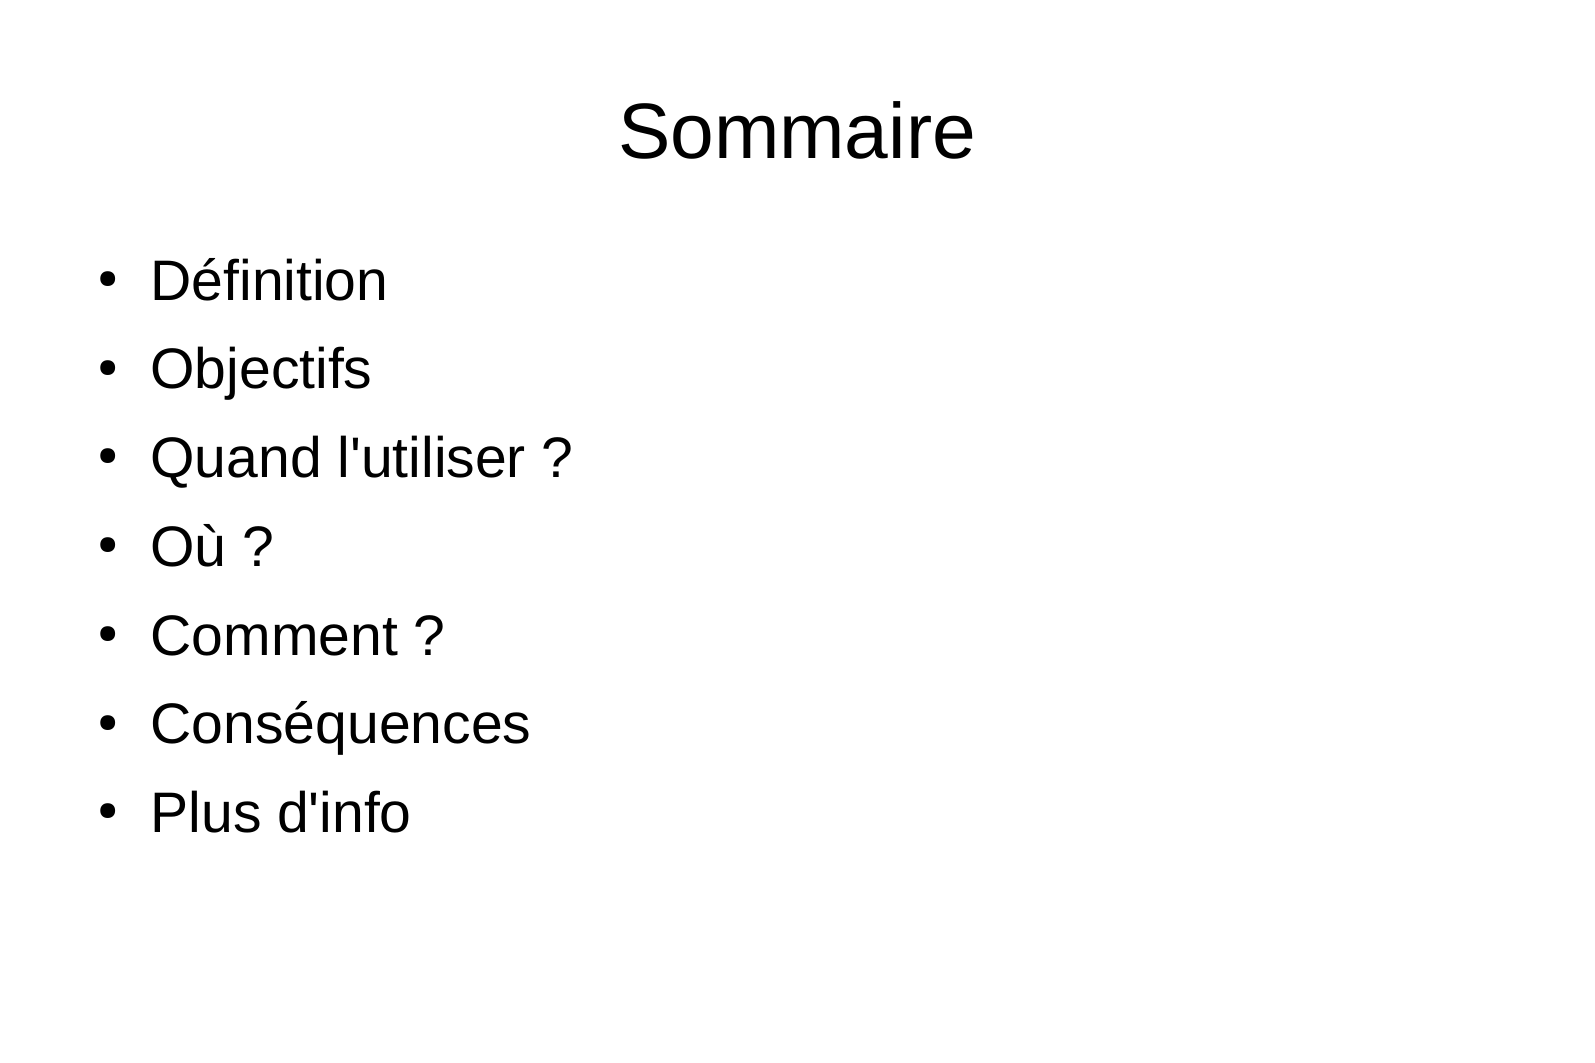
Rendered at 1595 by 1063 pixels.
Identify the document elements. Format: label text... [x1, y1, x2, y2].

title Sommaire [79, 42, 1515, 220]
list Définition Objectifs Quand l'utiliser ? Où ? Comment ? Conséquences Plus d'info [79, 248, 1515, 951]
